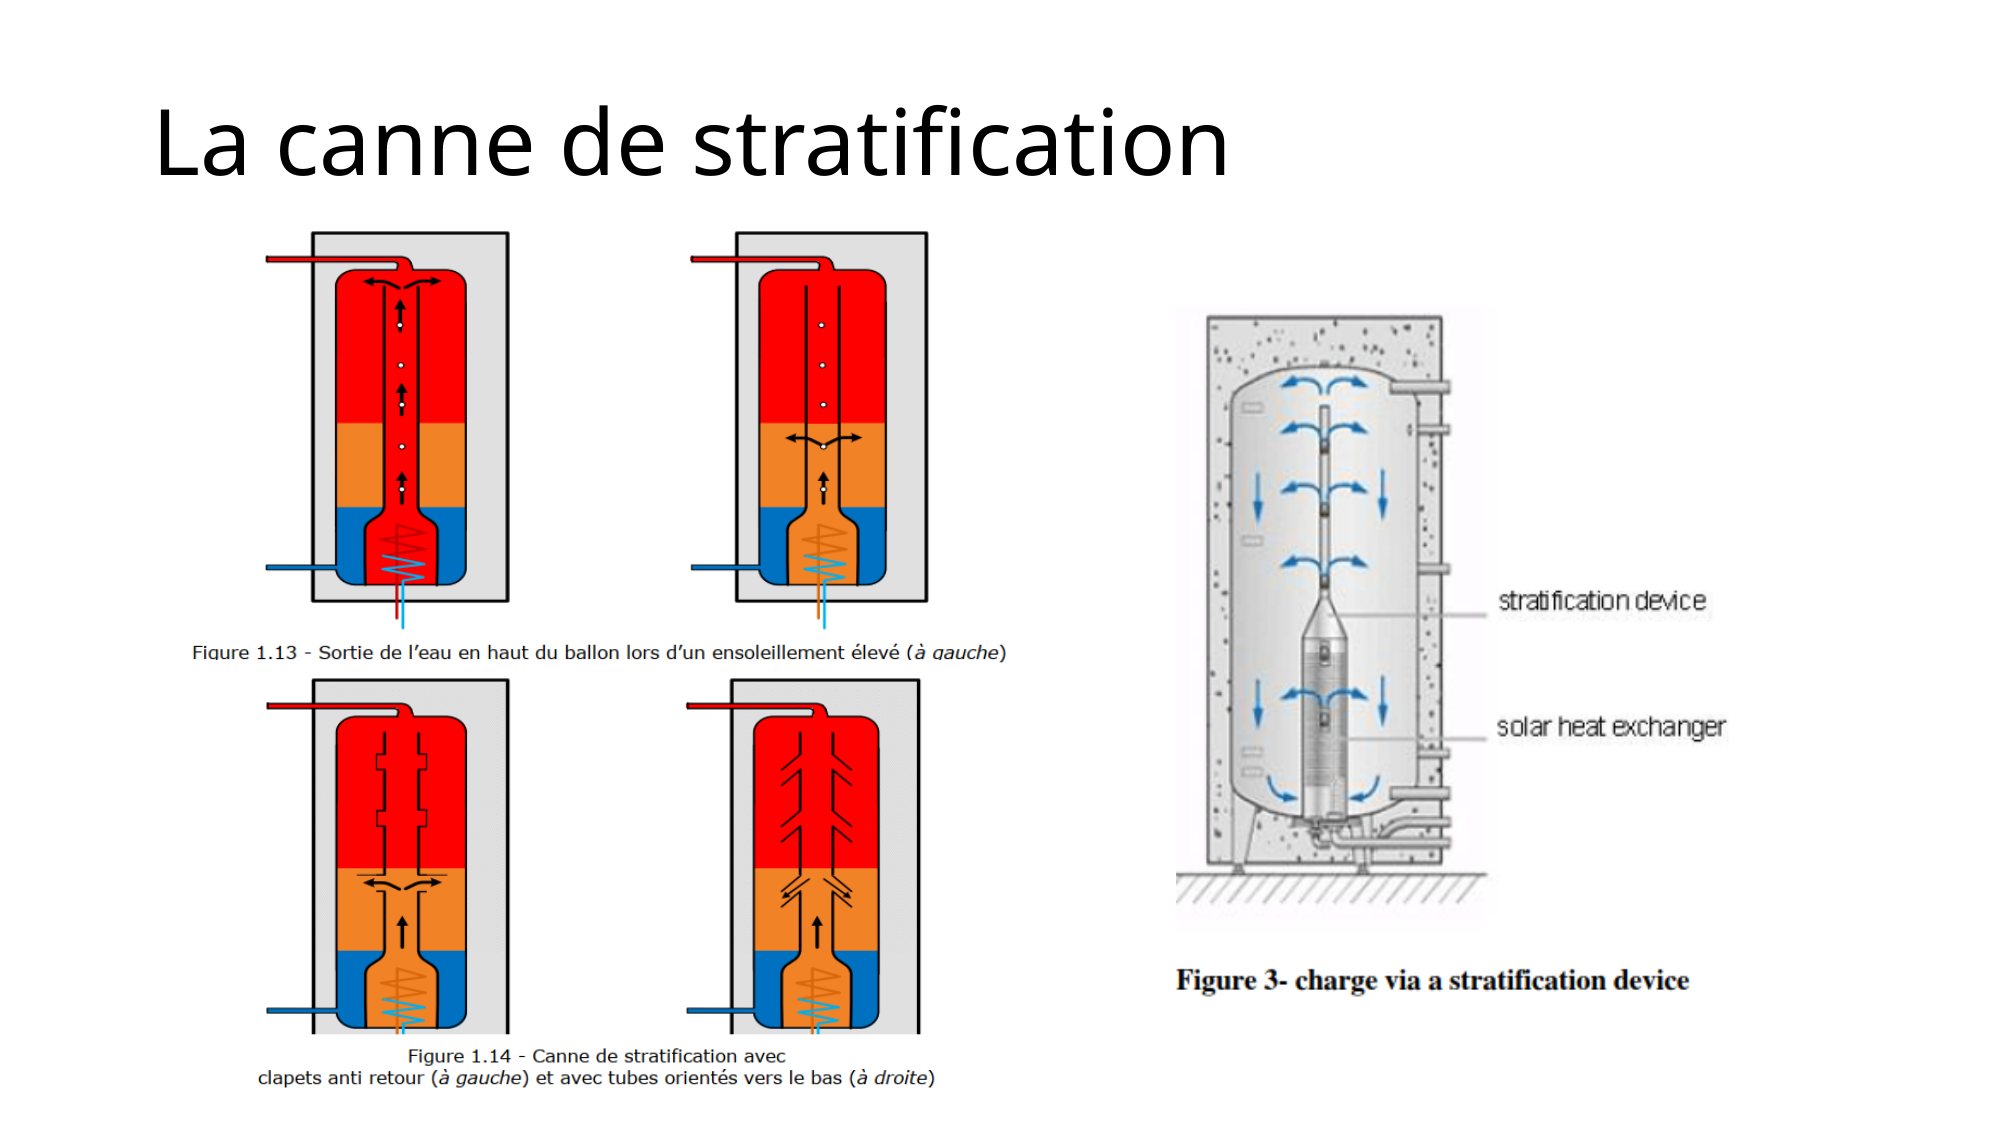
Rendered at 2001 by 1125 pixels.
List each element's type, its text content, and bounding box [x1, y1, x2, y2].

picture [1176, 307, 1809, 1014]
picture [137, 216, 1040, 1107]
title La canne de stratification [137, 37, 1863, 255]
